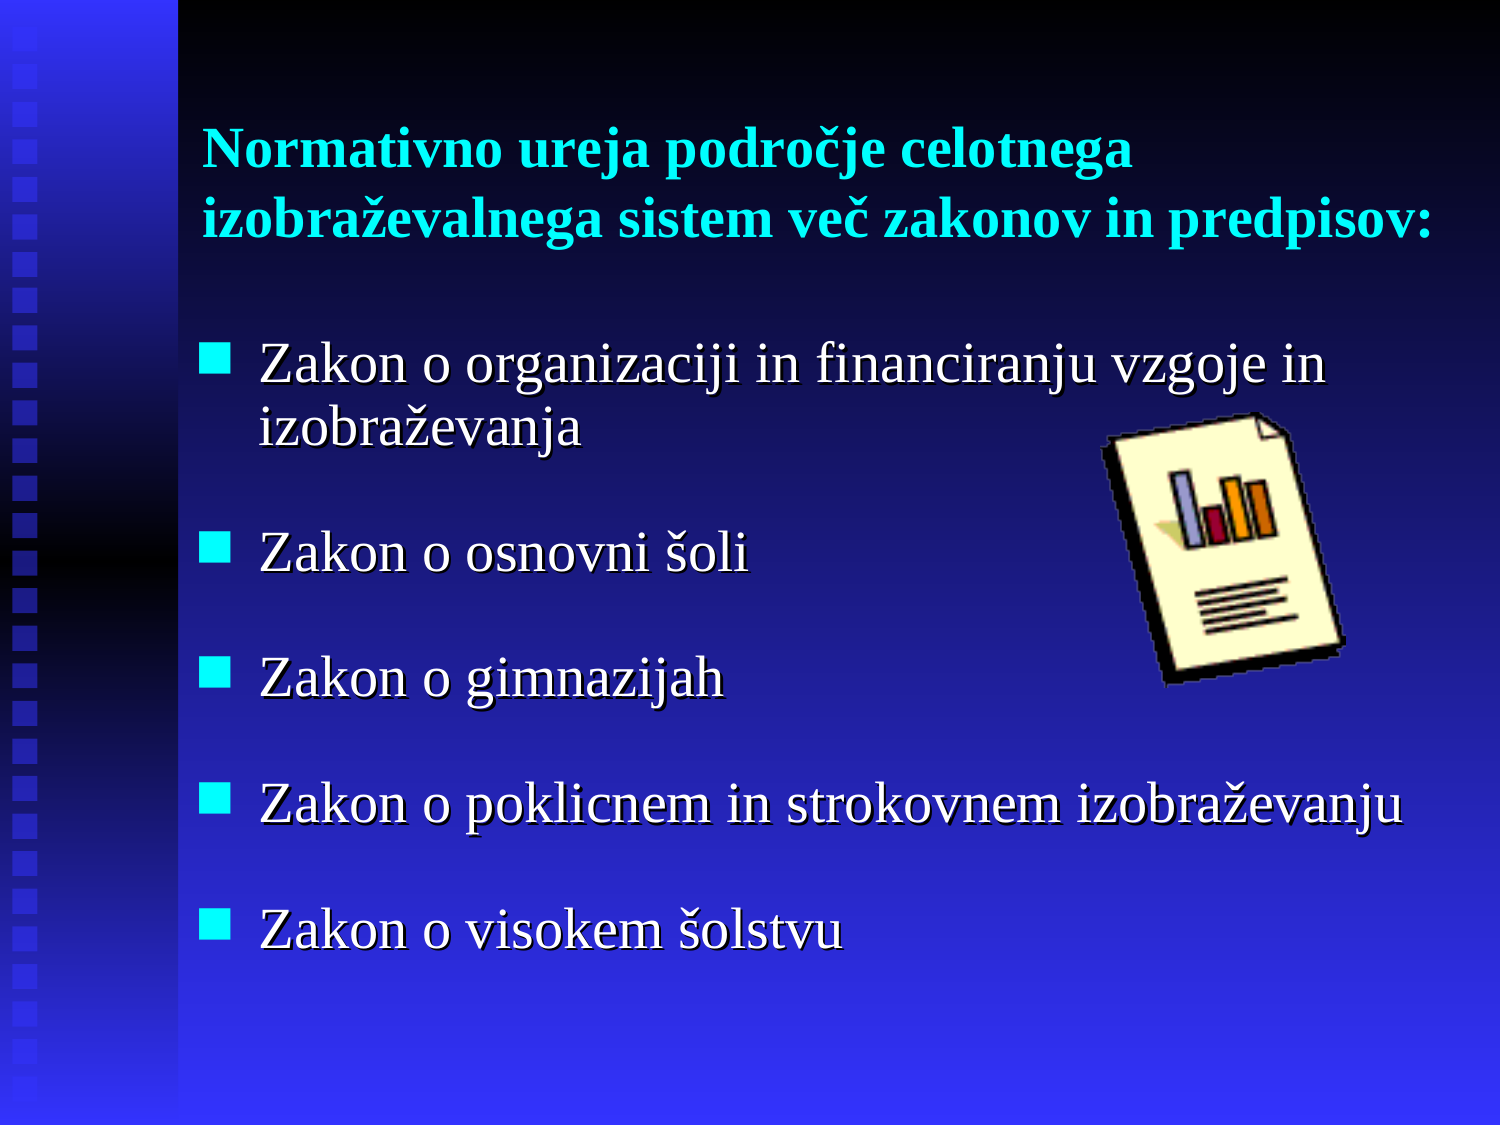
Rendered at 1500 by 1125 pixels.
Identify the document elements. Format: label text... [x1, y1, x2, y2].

picture [1100, 412, 1346, 688]
list Zakon o organizaciji in financiranju vzgoje in izobraževanja Zakon o osnovni šoli Zakon o gimnazijah Zakon o poklicnem in strokovnem izobraževanju Zakon o visokem šolstvu [187, 324, 1463, 1001]
title Normativno ureja področje celotnega izobraževalnega sistem več zakonov in predpisov: [187, 99, 1500, 260]
